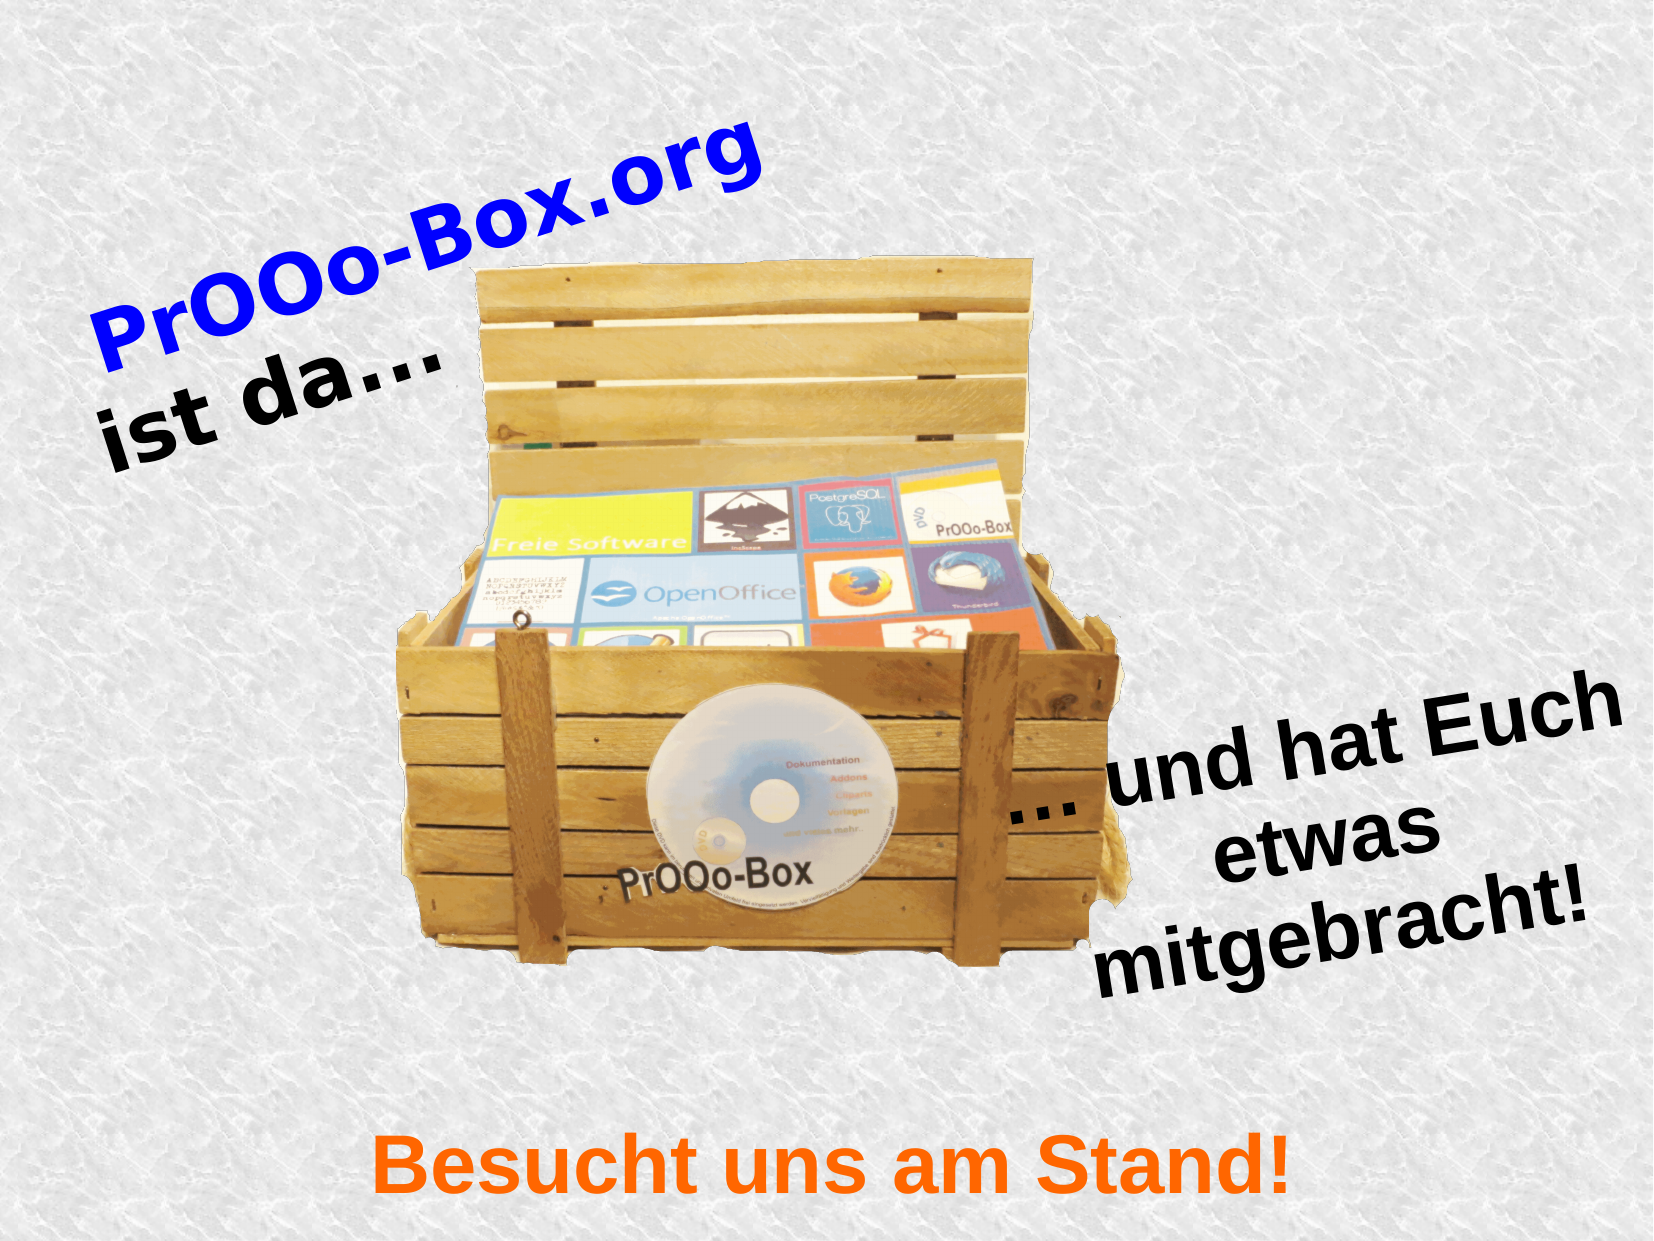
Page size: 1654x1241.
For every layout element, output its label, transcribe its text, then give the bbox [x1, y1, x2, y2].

picture [0, 0, 1654, 1241]
text_box PrOOo-Box.org ist da... [39, 70, 842, 507]
text_box … und hat Euch etwas mitgebracht! [975, 638, 1653, 1110]
text_box Besucht uns am Stand! [259, 1110, 1406, 1219]
